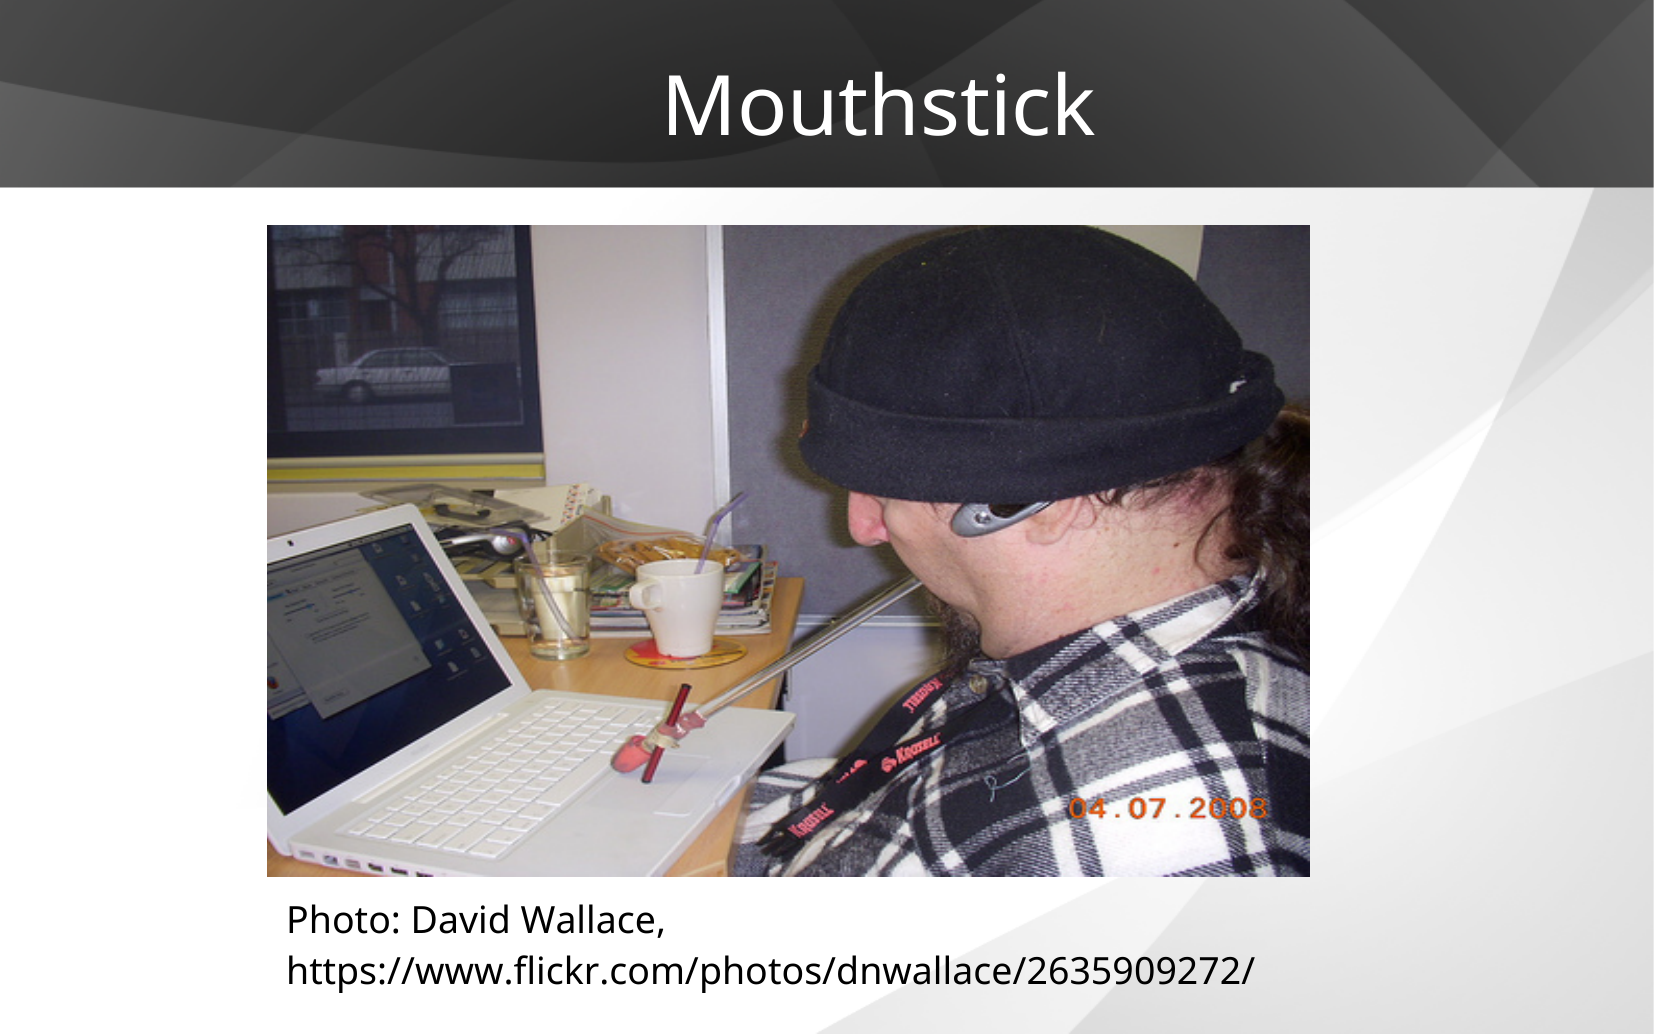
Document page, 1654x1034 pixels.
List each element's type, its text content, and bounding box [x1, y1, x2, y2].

text_box Photo: David Wallace, https://www.flickr.com/photos/dnwallace/2635909272/ [271, 886, 1478, 1001]
title Mouthstick [124, 0, 1613, 208]
picture [0, 0, 1654, 1034]
